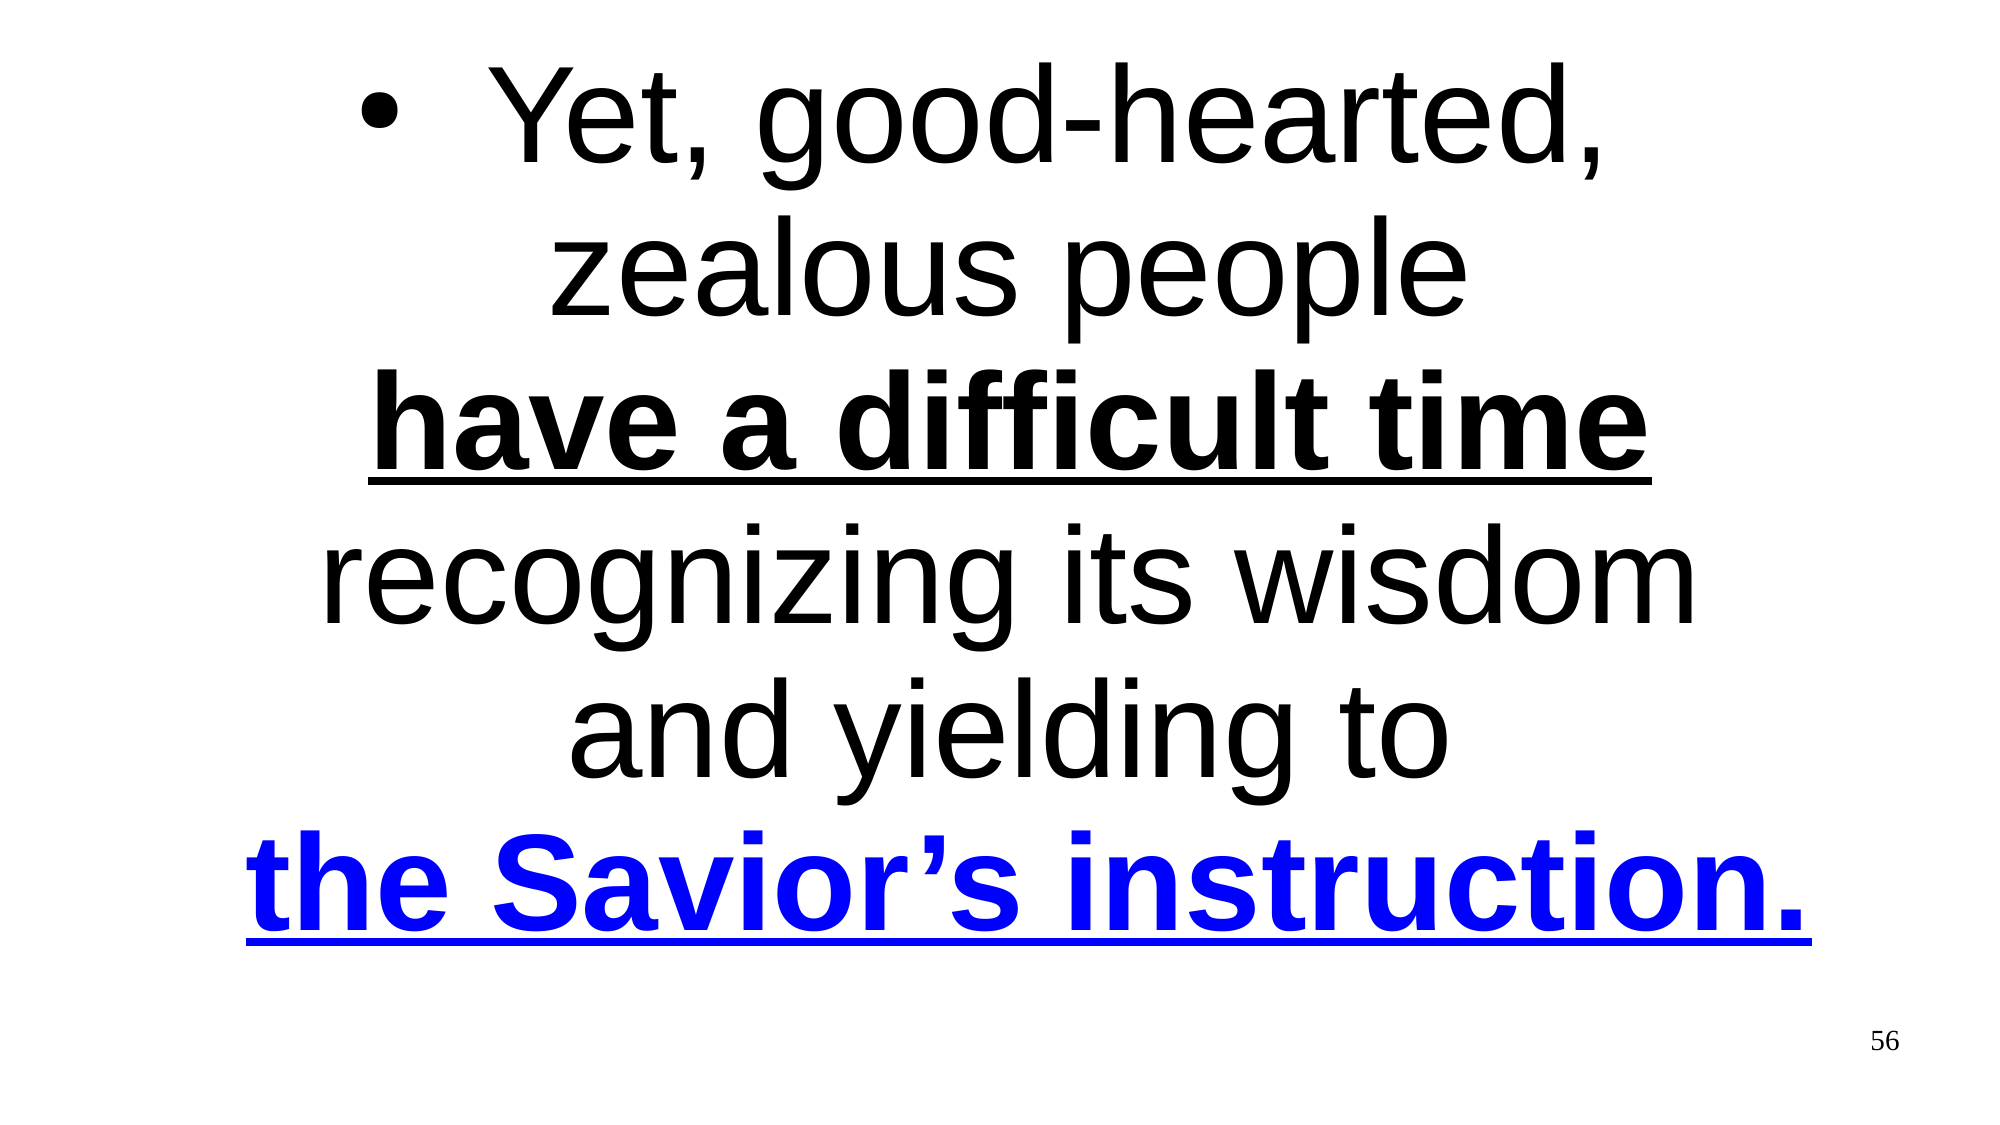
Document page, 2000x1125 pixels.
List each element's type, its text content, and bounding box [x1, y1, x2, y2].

list Yet, good-hearted, zealous people have a difficult time recognizing its wisdom and yielding to the Savior’s instruction. [37, 37, 1951, 1088]
